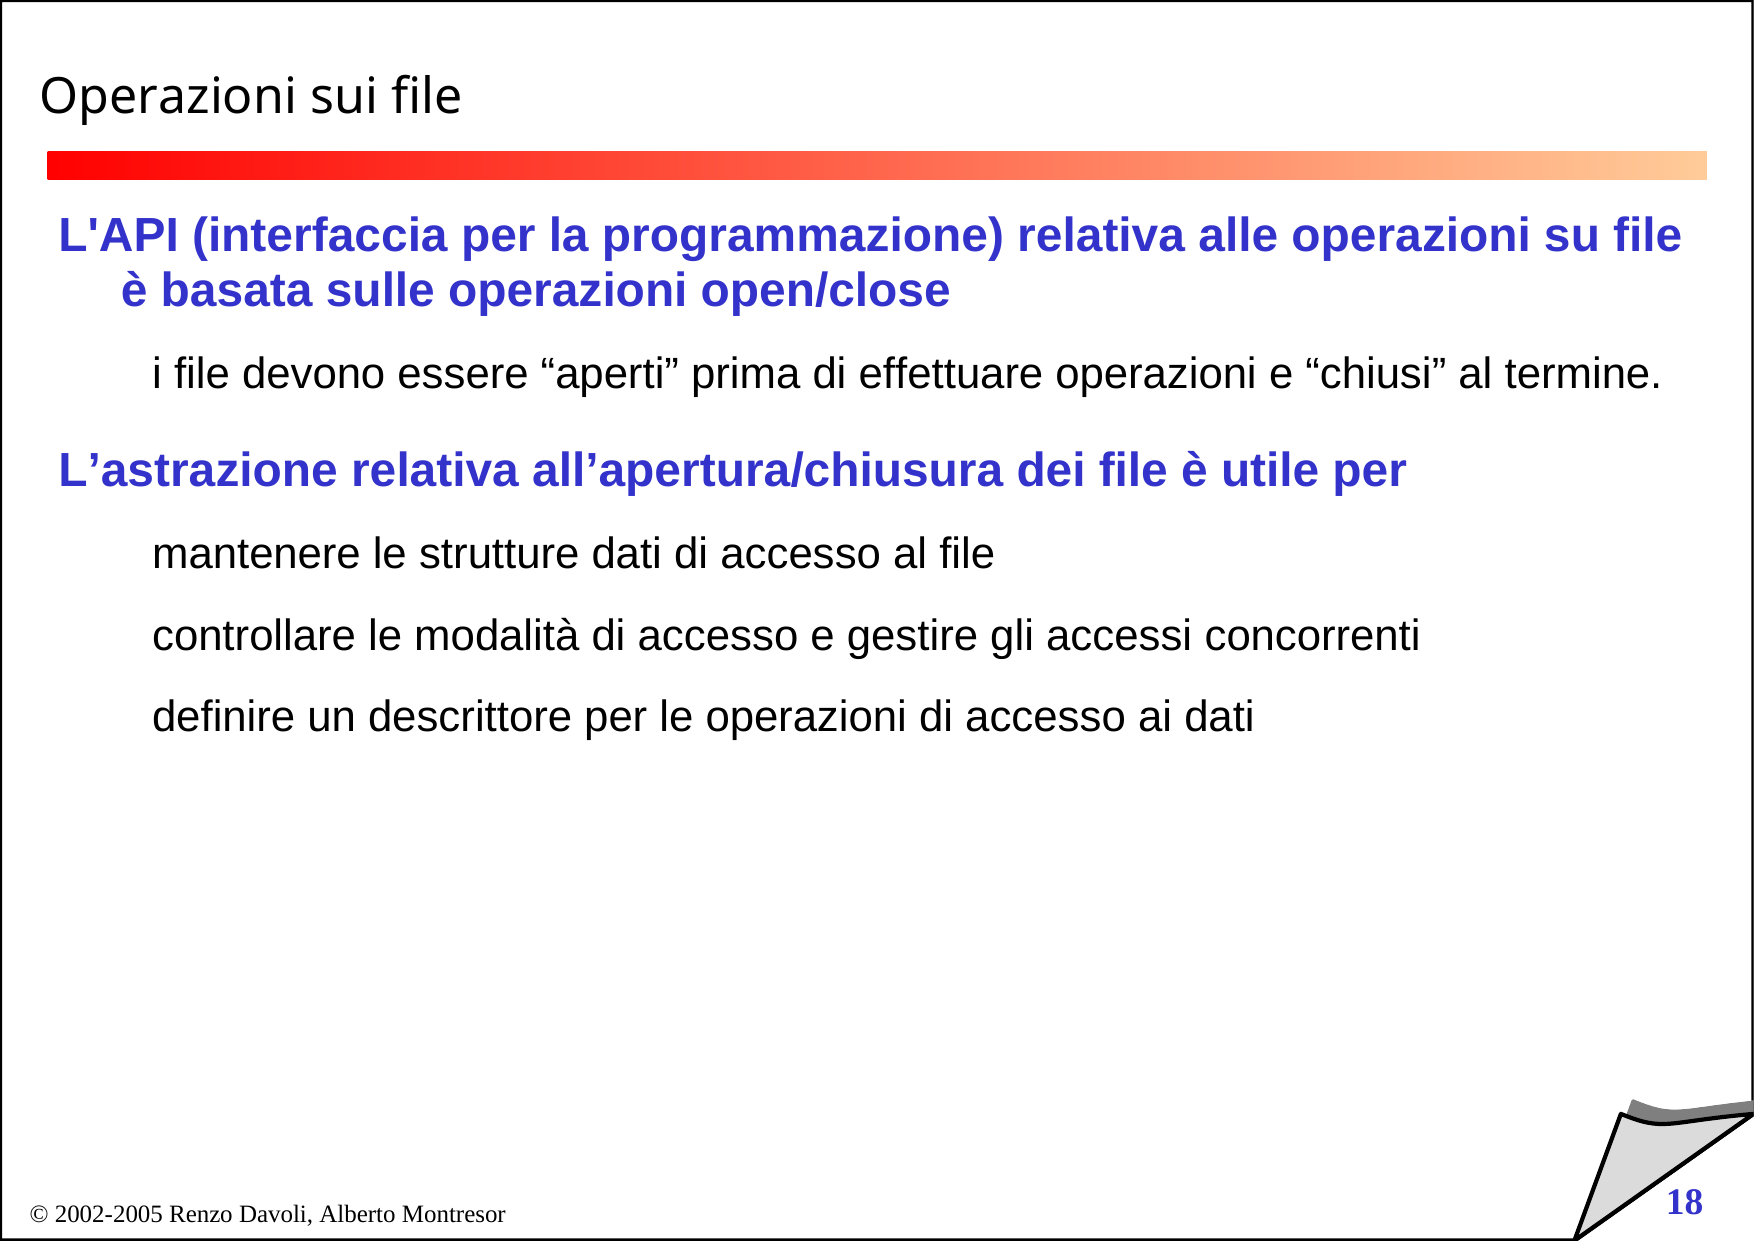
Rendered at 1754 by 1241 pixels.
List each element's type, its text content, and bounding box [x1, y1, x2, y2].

text_box 6-11 [1074, 152, 1078, 179]
title Operazioni sui file [40, 49, 1713, 144]
text_box Start [1469, 152, 1474, 179]
list L'API (interfaccia per la programmazione) relativa alle operazioni su file è basata sulle operazioni open/close i file devono essere “aperti” prima di effettuare operazioni e “chiusi” al termine. L’astrazione relativa all’apertura/chiusura dei file è utile per mantenere le strutture dati di accesso al file controllare le modalità di accesso e gestire gli accessi concorrenti definire un descrittore per le operazioni di accesso ai dati [58, 206, 1695, 982]
